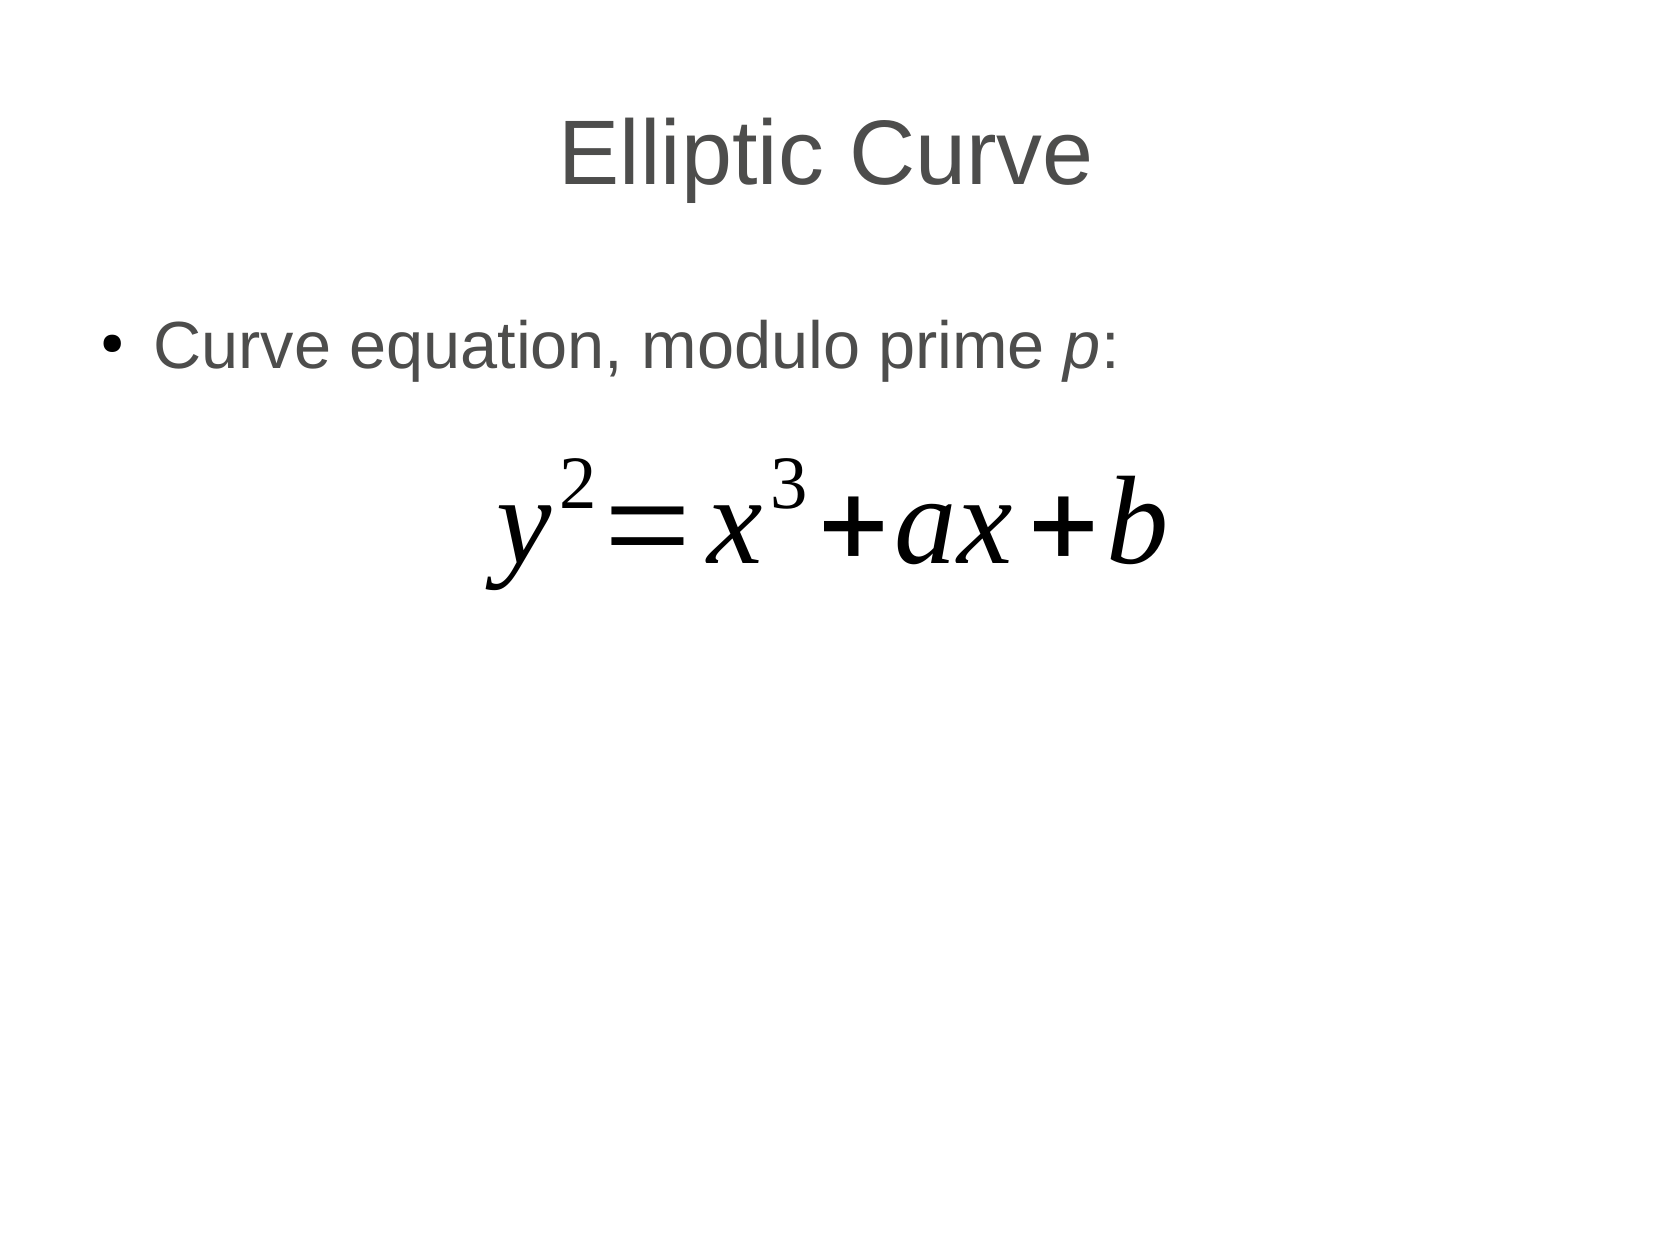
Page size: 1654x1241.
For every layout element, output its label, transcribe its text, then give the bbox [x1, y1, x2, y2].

chart [450, 437, 1201, 596]
list Curve equation, modulo prime p: [82, 307, 1571, 1028]
title Elliptic Curve [82, 49, 1571, 257]
